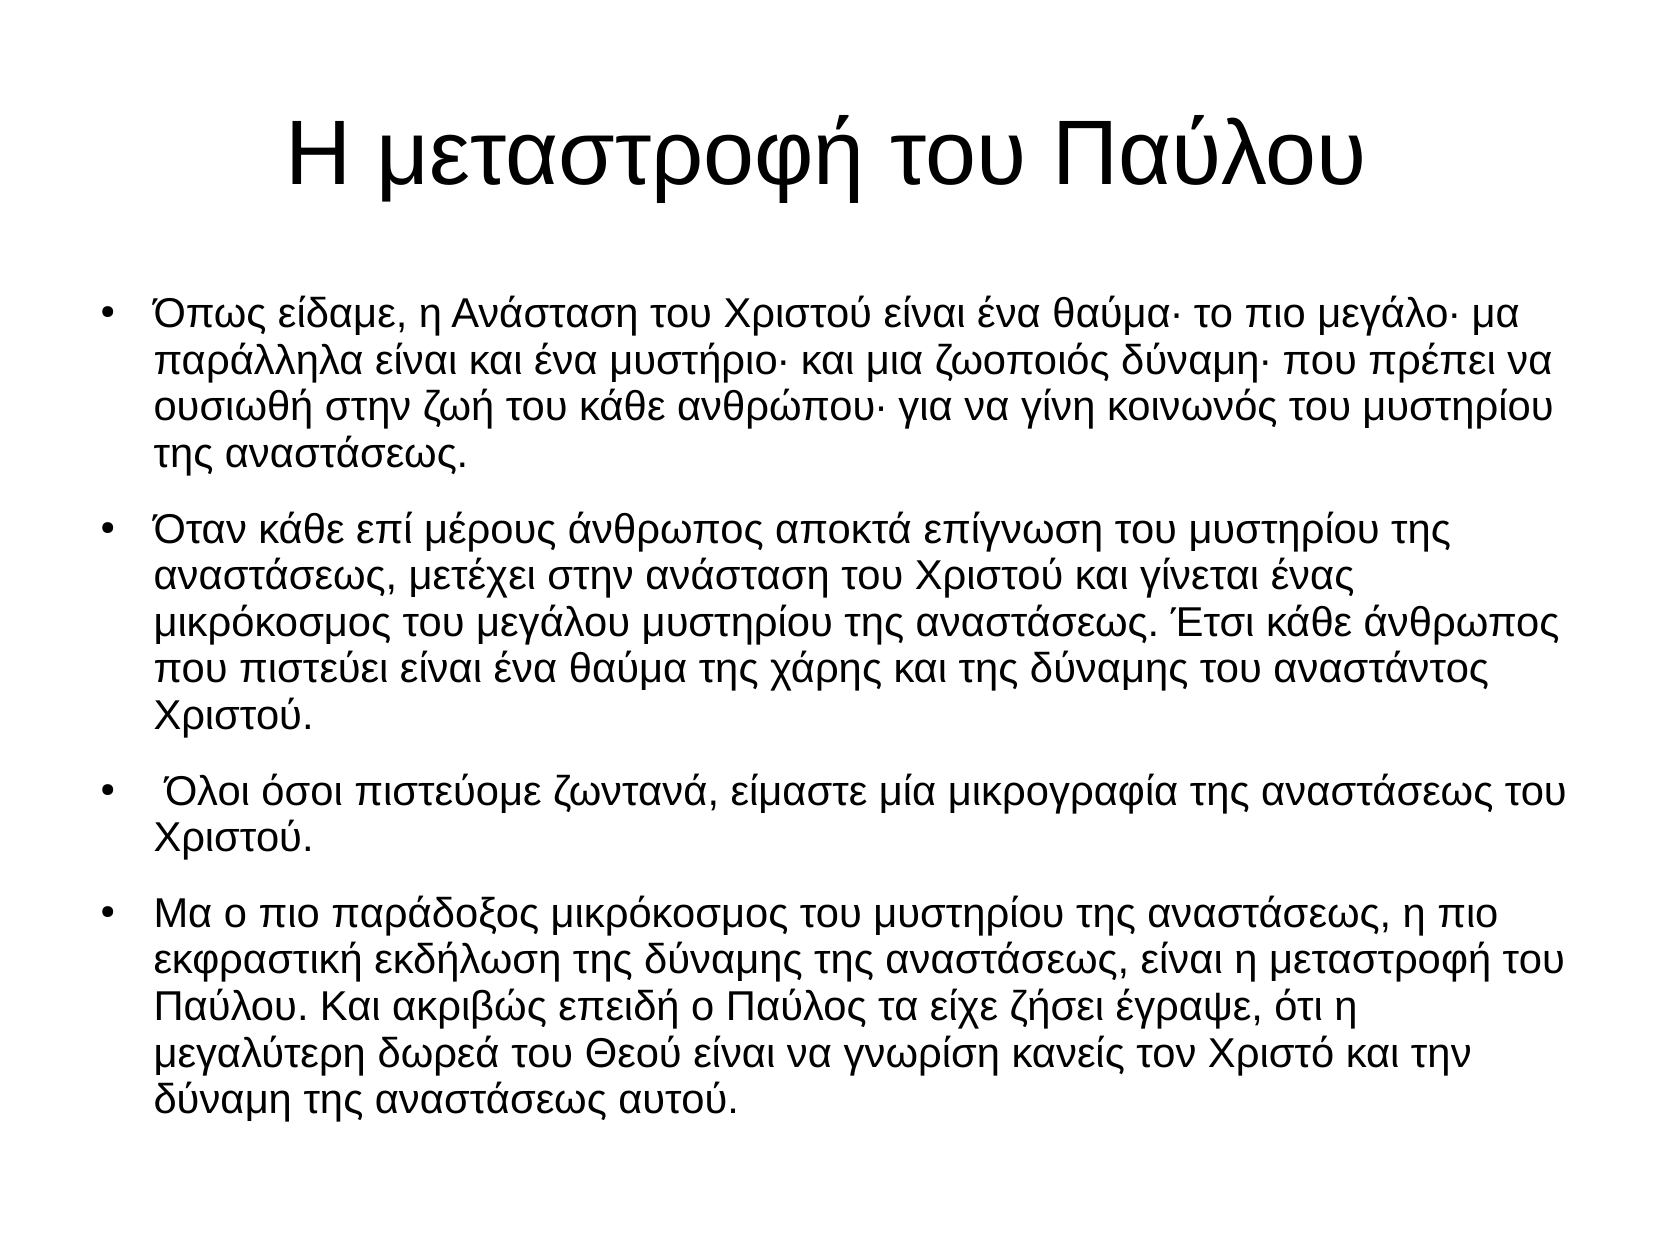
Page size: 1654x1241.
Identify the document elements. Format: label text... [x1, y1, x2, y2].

list Όπως είδαμε, η Ανάσταση του Χριστού είναι ένα θαύμα∙ το πιο μεγάλο∙ μα παράλληλα είναι και ένα μυστήριο∙ και μια ζωοποιός δύναμη∙ που πρέπει να ουσιωθή στην ζωή του κάθε ανθρώπου∙ για να γίνη κοινωνός του μυστηρίου της αναστάσεως. Όταν κάθε επί μέρους άνθρωπος αποκτά επίγνωση του μυστηρίου της αναστάσεως, μετέχει στην ανάσταση του Χριστού και γίνεται ένας μικρόκοσμος του μεγάλου μυστηρίου της αναστάσεως. Έτσι κάθε άνθρωπος που πιστεύει είναι ένα θαύμα της χάρης και της δύναμης του αναστάντος Χριστού. Όλοι όσοι πιστεύομε ζωντανά, είμαστε μία μικρογραφία της αναστάσεως του Χριστού. Μα ο πιο παράδοξος μικρόκοσμος του μυστηρίου της αναστάσεως, η πιο εκφραστική εκδήλωση της δύναμης της αναστάσεως, είναι η μεταστροφή του Παύλου. Και ακριβώς επειδή ο Παύλος τα είχε ζήσει έγραψε, ότι η μεγαλύτερη δωρεά του Θεού είναι να γνωρίση κανείς τον Χριστό και την δύναμη της αναστάσεως αυτού. [82, 290, 1571, 1128]
title Η μεταστροφή του Παύλου [82, 49, 1571, 257]
